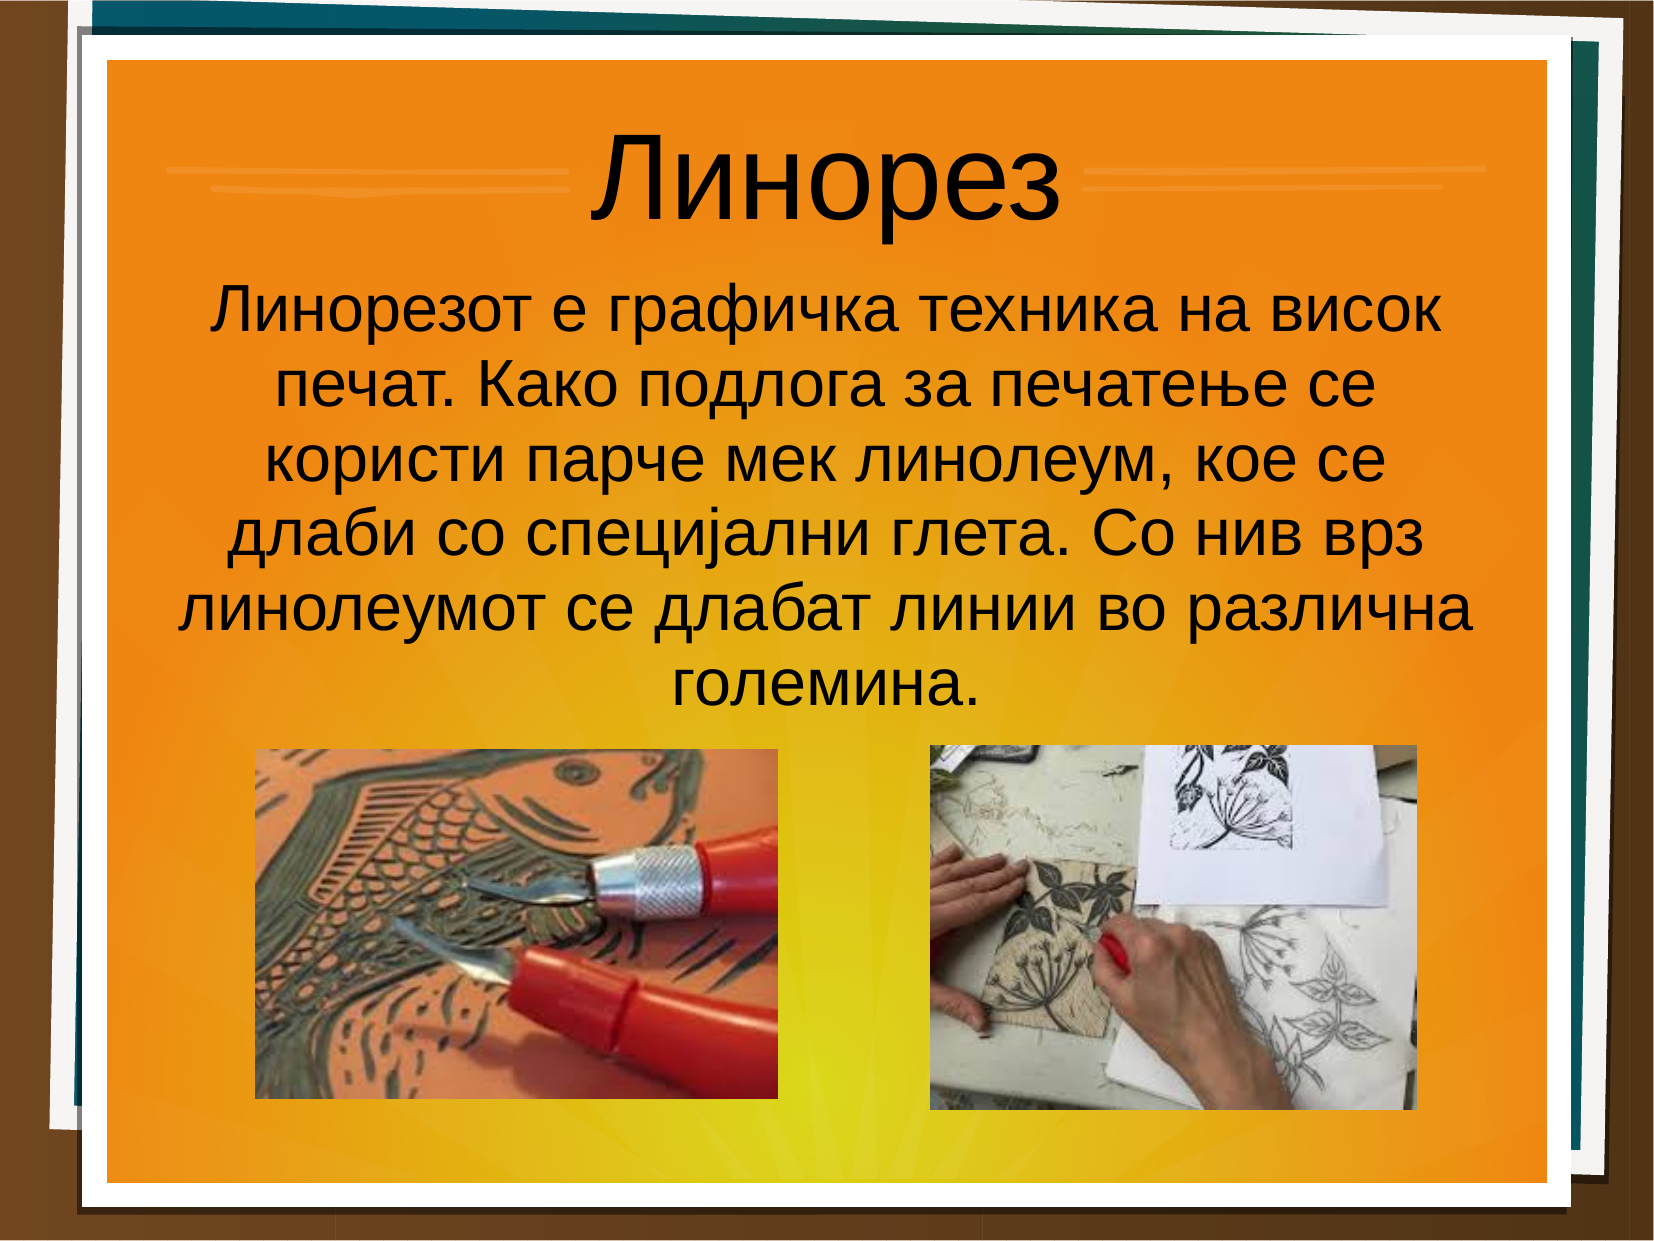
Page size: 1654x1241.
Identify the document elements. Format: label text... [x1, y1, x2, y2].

text_box Линорезот е графичка техника на висок печат. Како подлога за печатење се користи парче мек линолеум, кое се длаби со специјални глета. Со нив врз линолеумот се длабат линии во различна големина. [162, 271, 1492, 720]
title Линорез [566, 78, 1087, 271]
picture [930, 745, 1417, 1111]
picture [255, 749, 778, 1099]
